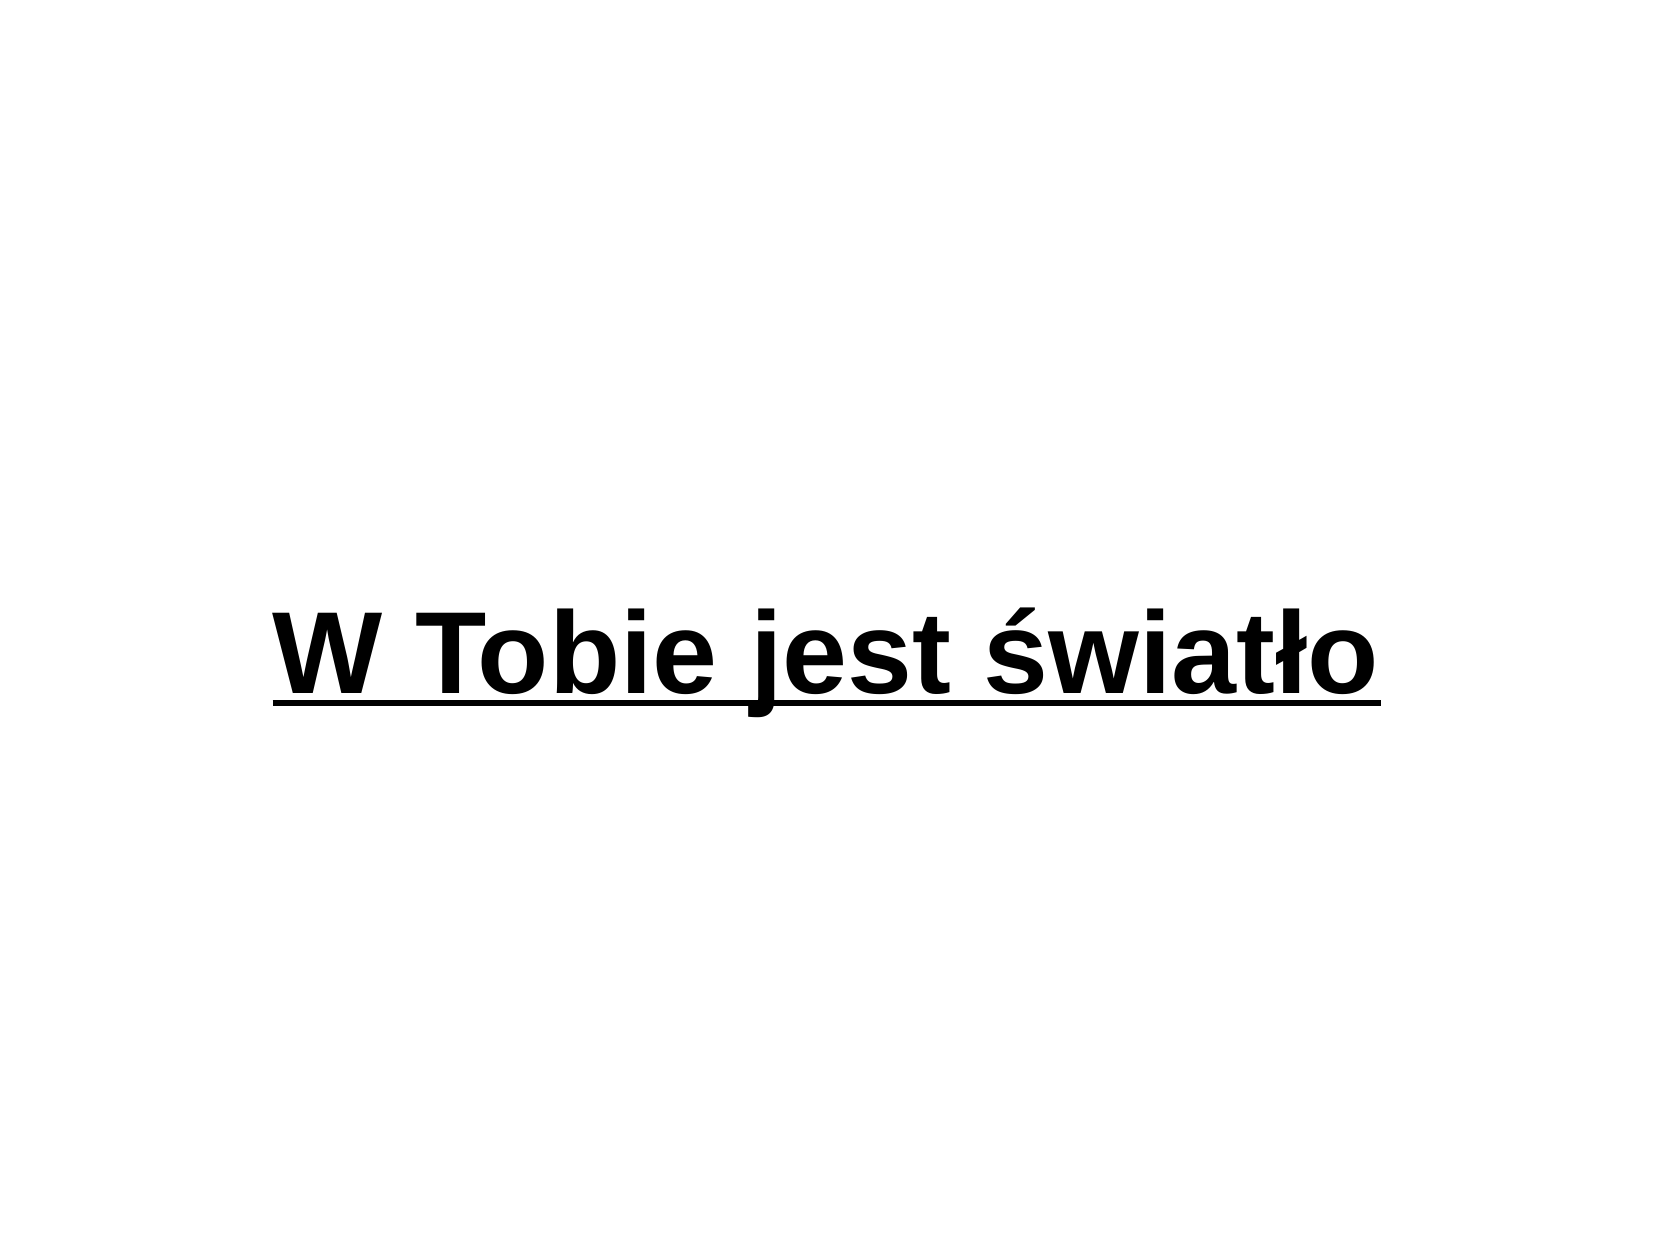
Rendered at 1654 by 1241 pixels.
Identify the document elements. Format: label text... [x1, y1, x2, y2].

subtitle W Tobie jest światło [0, 0, 1654, 1241]
